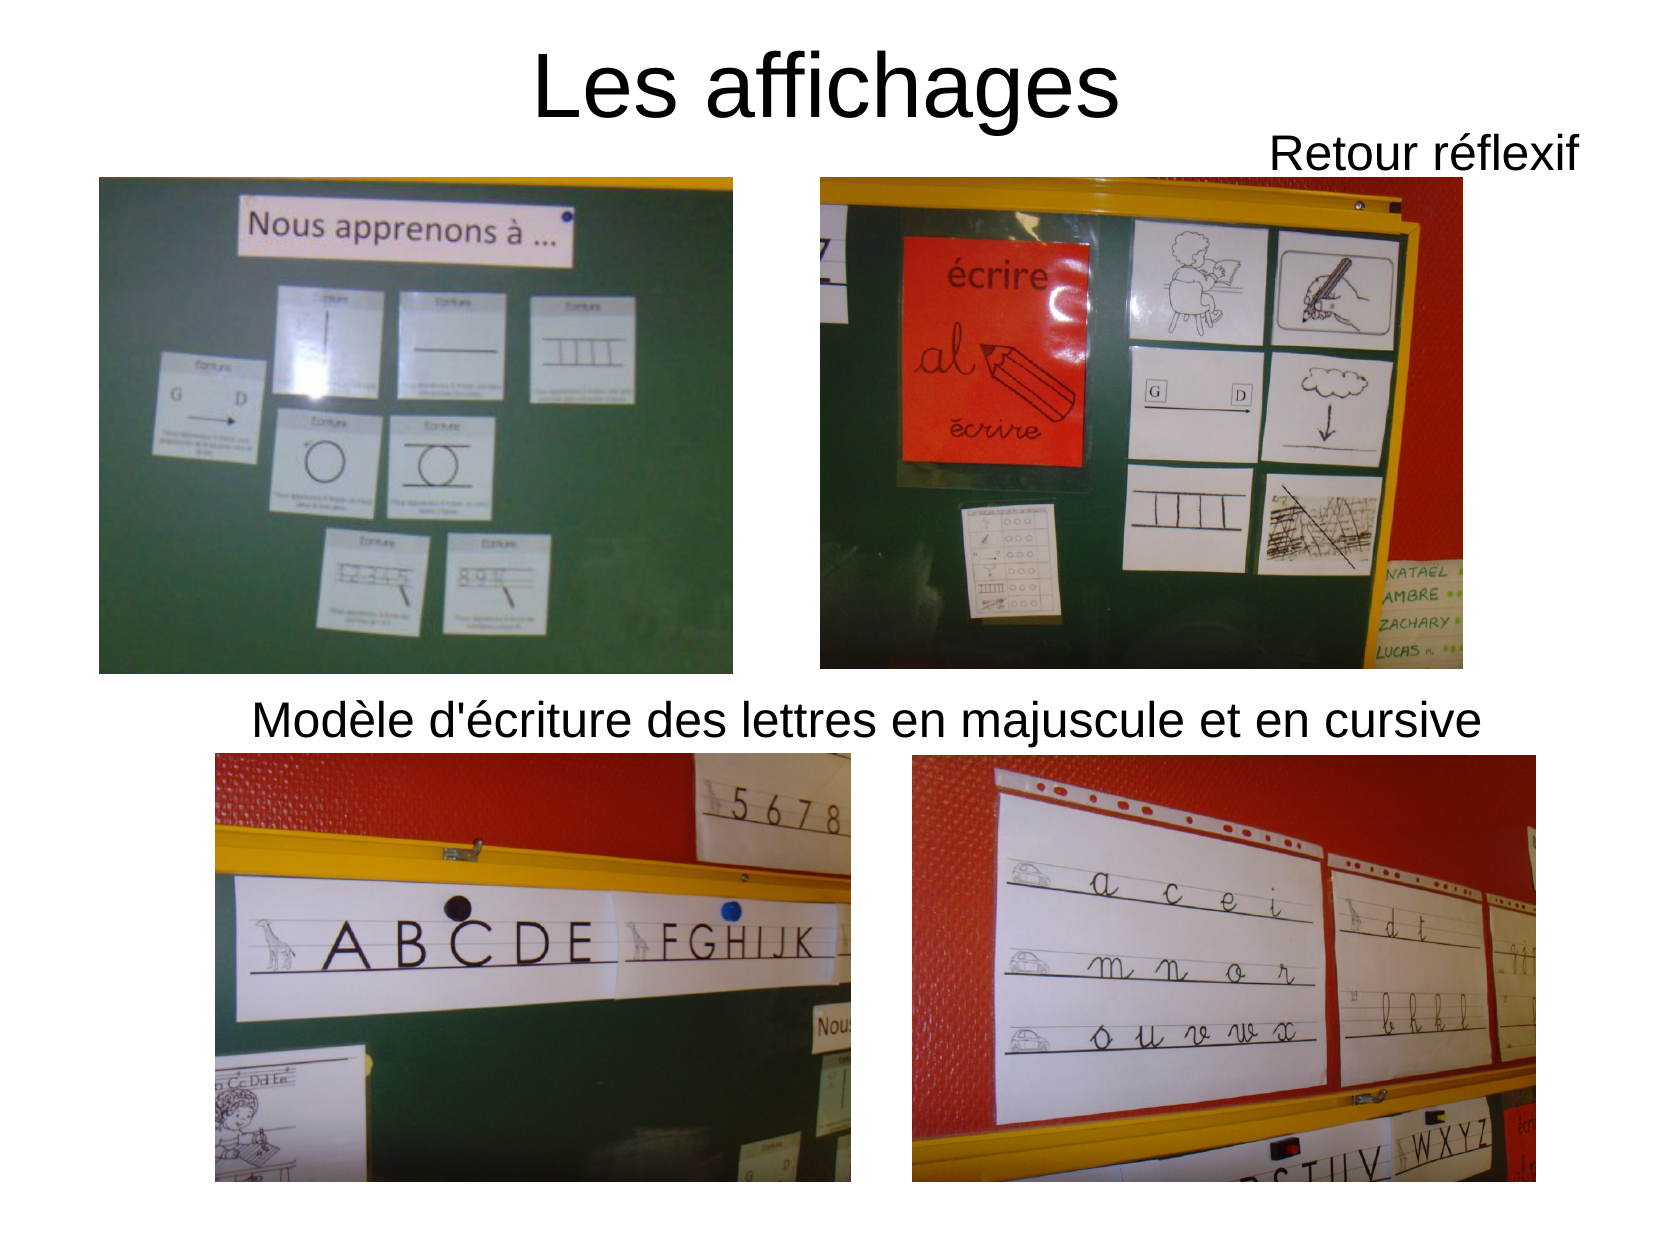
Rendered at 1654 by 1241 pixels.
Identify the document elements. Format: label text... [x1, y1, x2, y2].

picture [912, 780, 1536, 1182]
picture [99, 177, 733, 674]
text_box Modèle d'écriture des lettres en majuscule et en cursive [236, 685, 1654, 780]
picture [820, 177, 1463, 669]
text_box Retour réflexif [1253, 118, 1595, 190]
picture [215, 753, 851, 1182]
title Les affichages [82, 0, 1571, 189]
